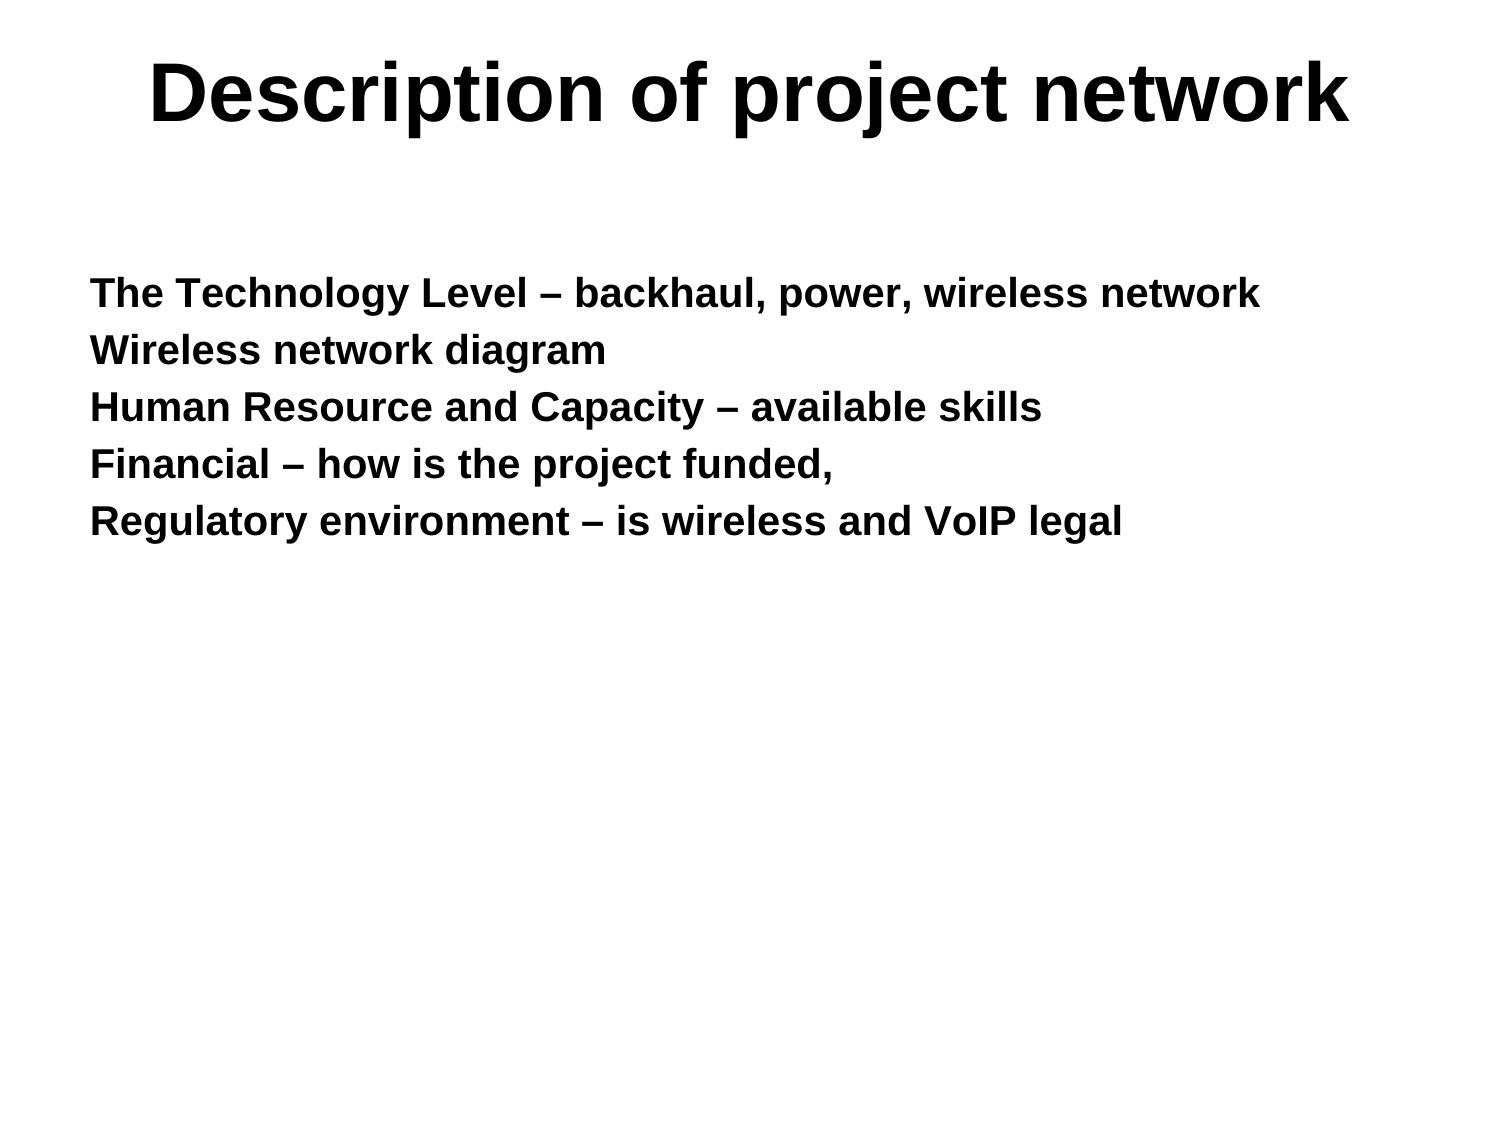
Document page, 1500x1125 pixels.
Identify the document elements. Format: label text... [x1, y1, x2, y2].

title Description of project network [75, 31, 1426, 247]
list The Technology Level – backhaul, power, wireless network Wireless network diagram Human Resource and Capacity – available skills Financial – how is the project funded, Regulatory environment – is wireless and VoIP legal [75, 262, 1426, 1006]
